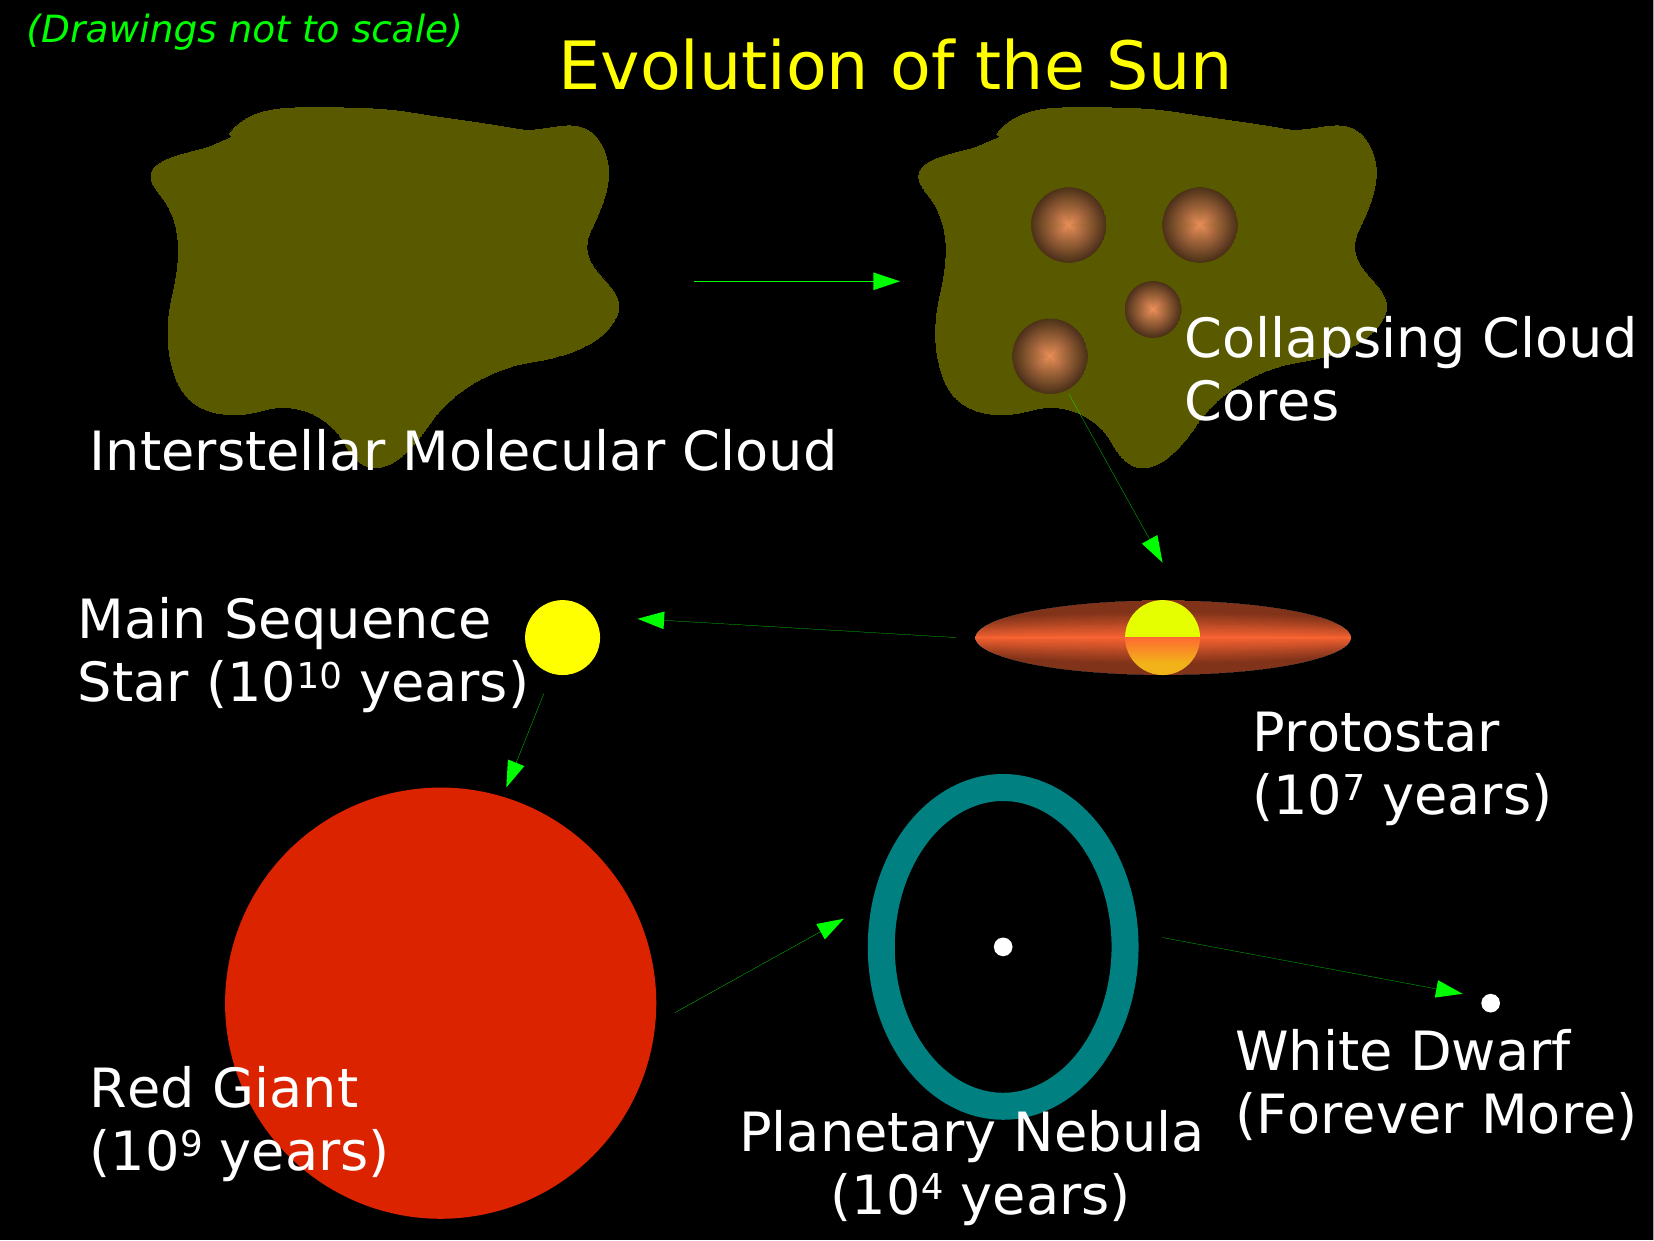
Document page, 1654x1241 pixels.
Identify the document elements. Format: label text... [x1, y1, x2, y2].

text_box Protostar (107 years) [1237, 693, 1568, 835]
text_box Red Giant (109 years) [75, 1050, 405, 1193]
text_box White Dwarf (Forever More) [1220, 1012, 1654, 1154]
text_box [993, 937, 1013, 957]
text_box Planetary Nebula (104 years) [724, 1093, 1238, 1236]
text_box Main Sequence Star (1010 years) [63, 581, 544, 723]
text_box [150, 106, 620, 412]
text_box [544, 600, 601, 676]
text_box [975, 600, 1351, 676]
text_box Interstellar Molecular Cloud [75, 412, 854, 491]
text_box [917, 113, 1387, 469]
text_box Collapsing Cloud Cores [1170, 300, 1654, 441]
text_box Evolution of the Sun [543, 19, 1249, 113]
text_box [225, 787, 657, 1219]
text_box (Drawings not to scale) [11, 0, 469, 59]
text_box [1481, 993, 1501, 1012]
